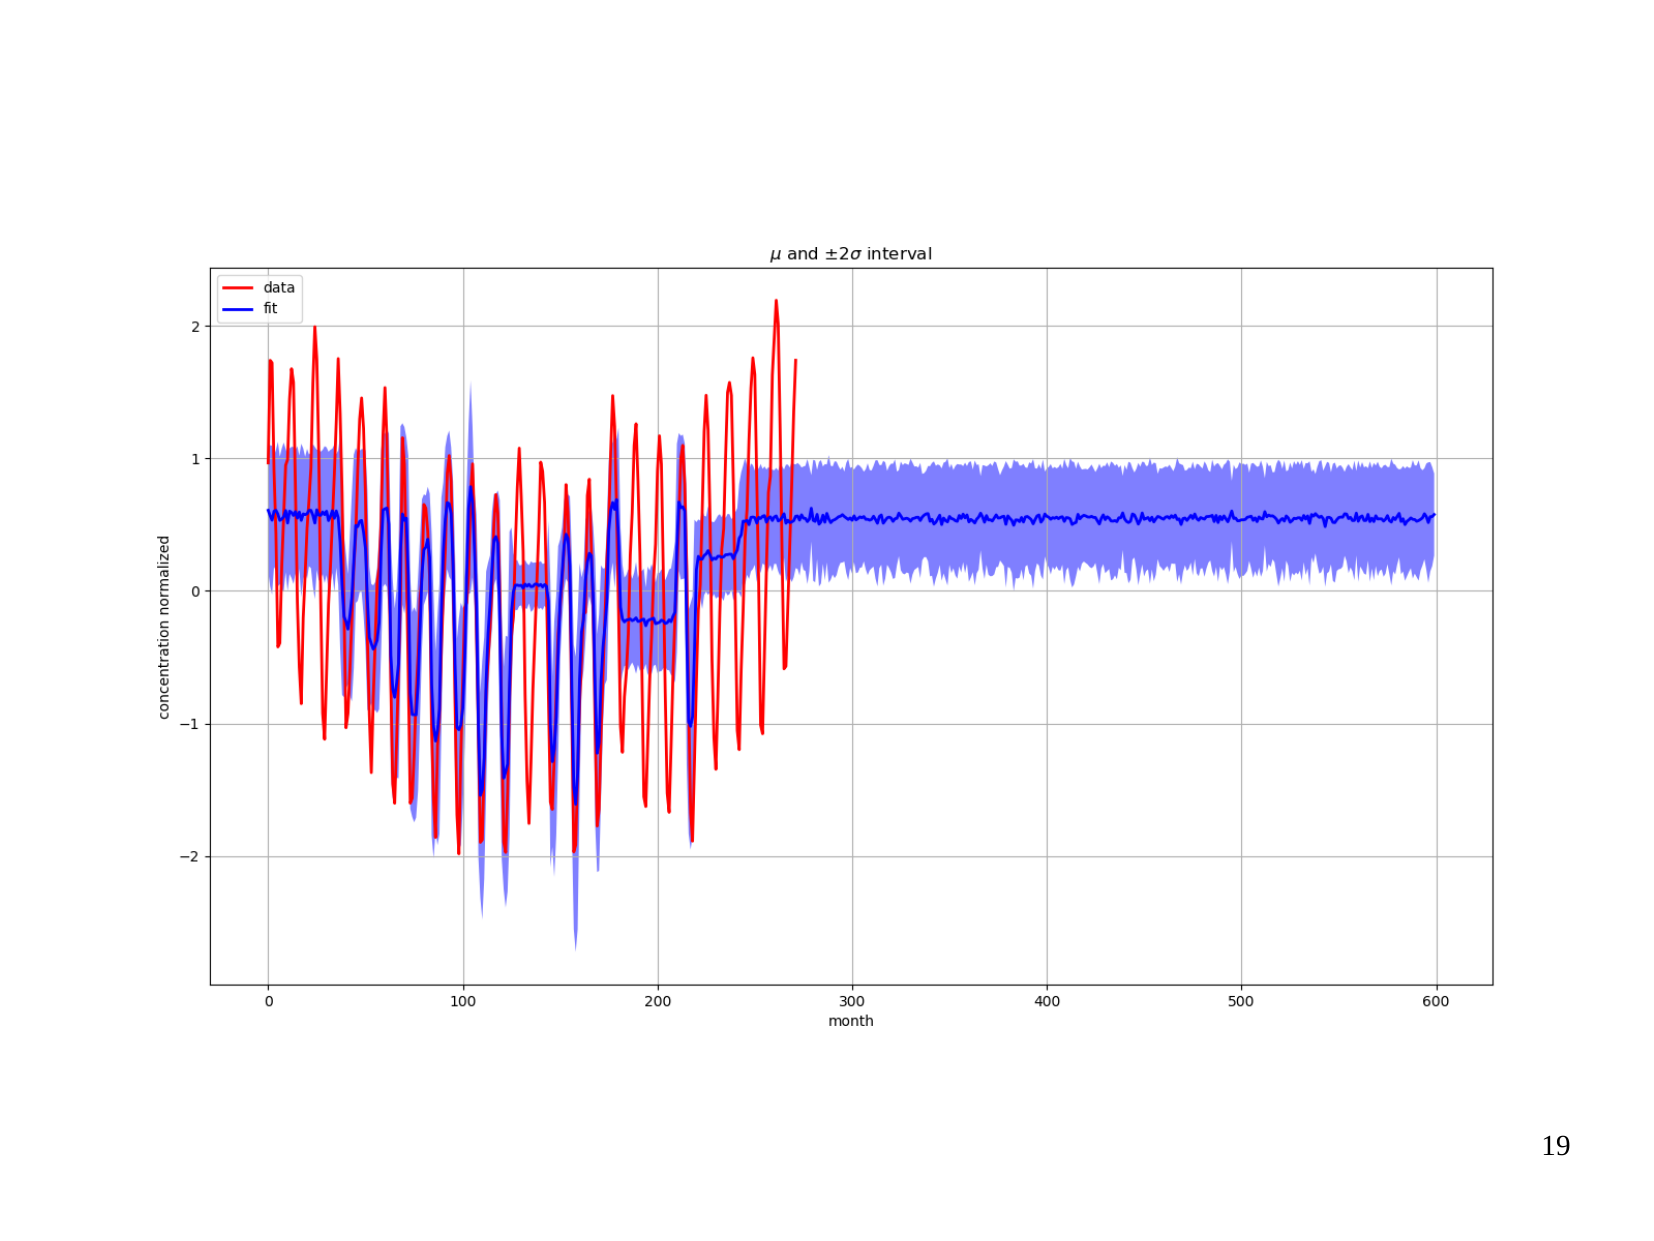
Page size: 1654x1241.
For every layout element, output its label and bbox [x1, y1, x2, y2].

picture [3, 156, 1654, 1087]
